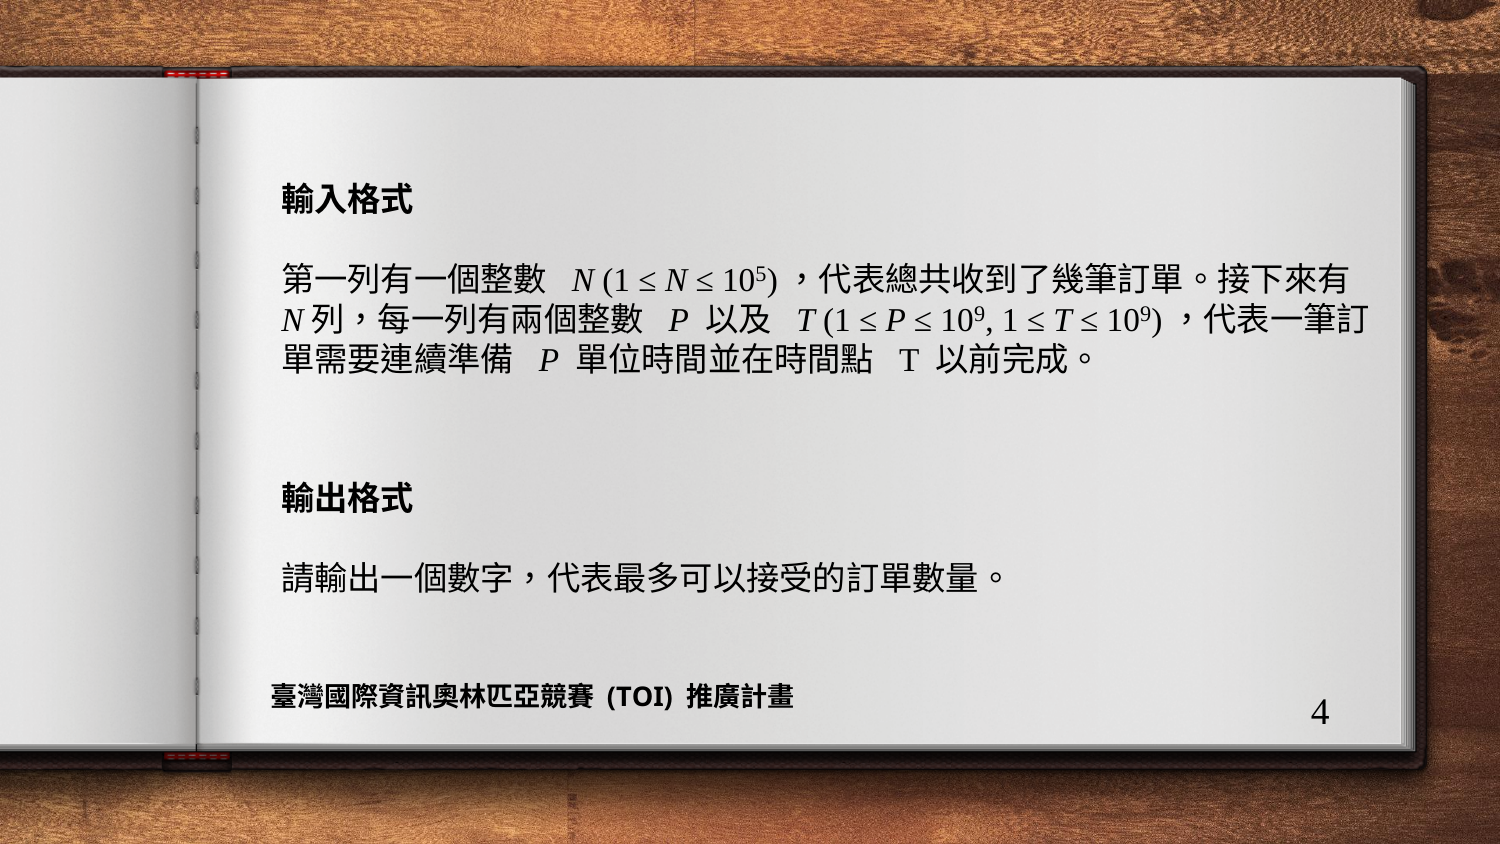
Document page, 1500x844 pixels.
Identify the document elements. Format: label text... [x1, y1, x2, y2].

text_box [1295, 672, 1386, 737]
text_box 輸出格式 請輸出一個數字，代表最多可以接受的訂單數量。 [266, 469, 1368, 604]
text_box 輸入格式 第一列有一個整數 N (1 ≤ N ≤ 105)，代表總共收到了幾筆訂單。接下來有 N列，每一列有兩個整數 P 以及 T (1 ≤ P ≤ 109, 1 ≤ T ≤ 109)，代表一筆訂單需要連續準備 P 單位時間並在時間點 T 以前完成。 [266, 171, 1400, 386]
